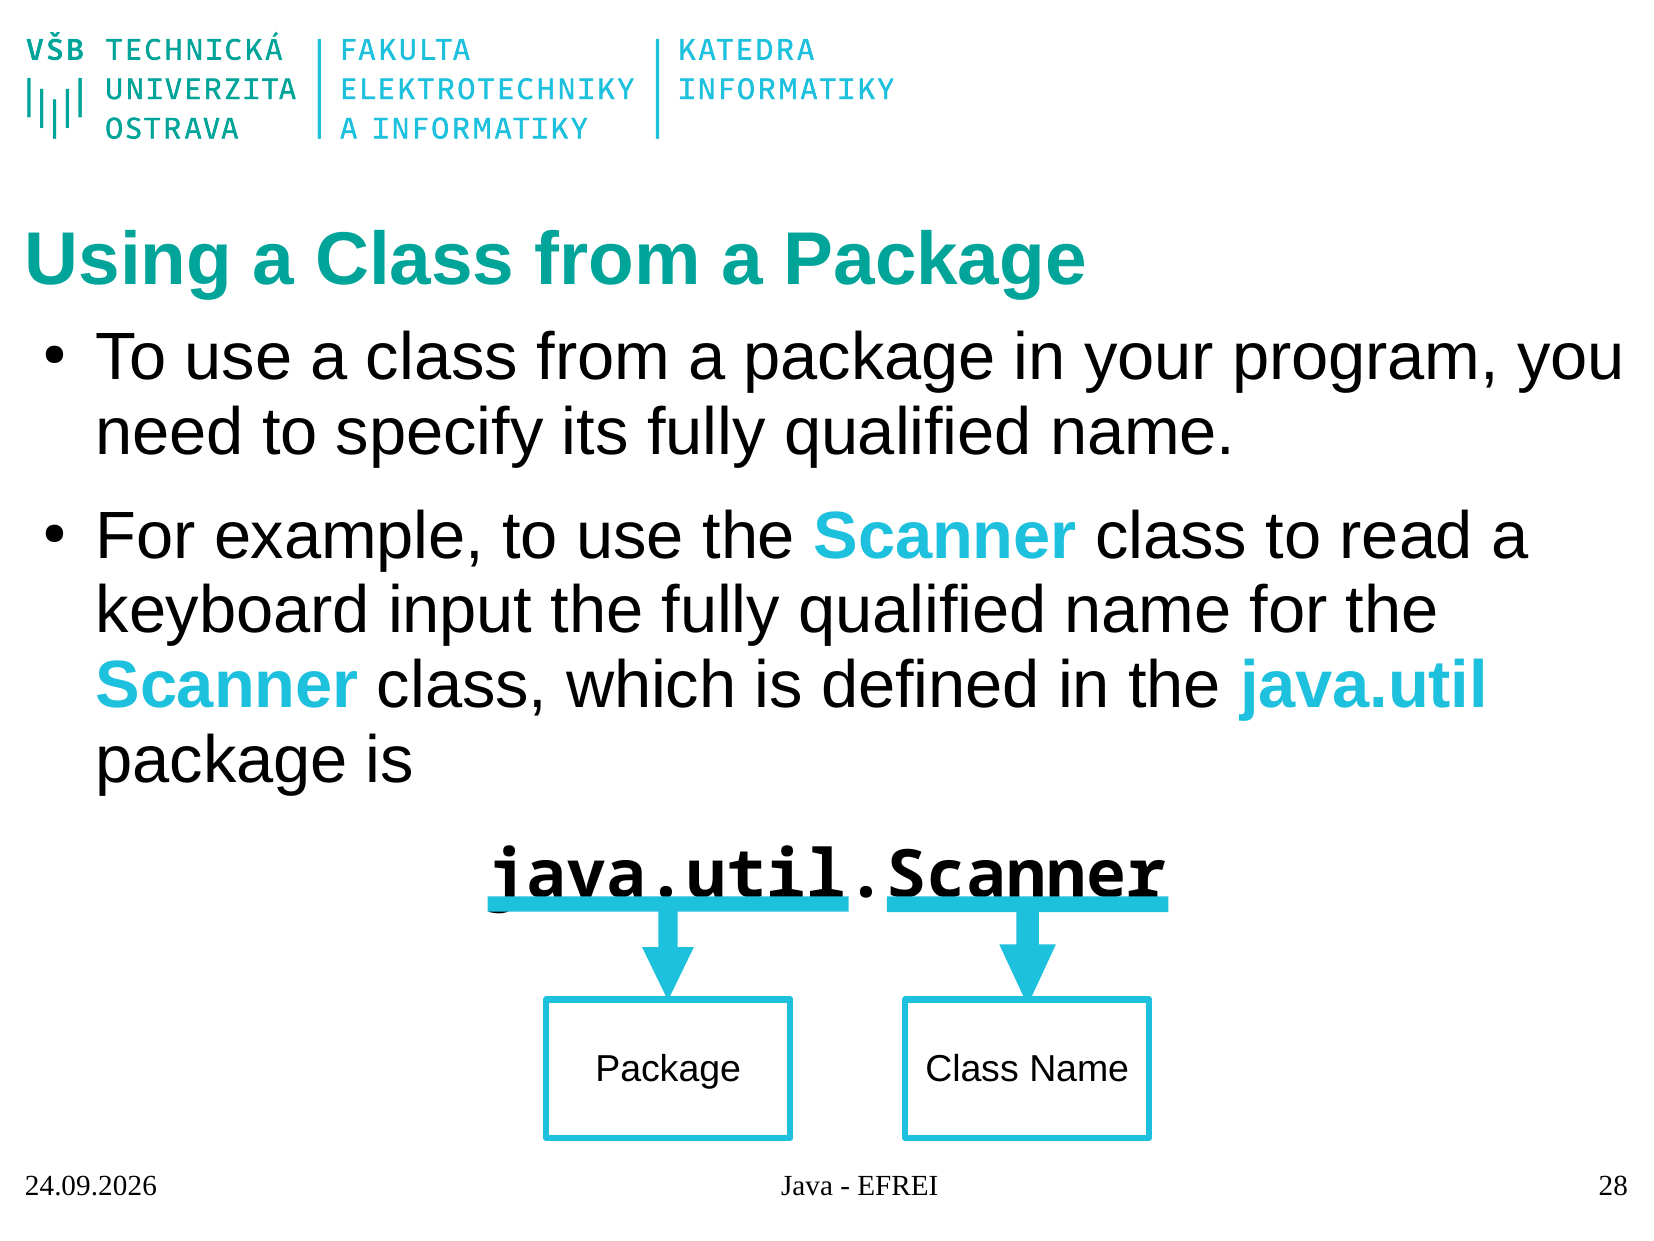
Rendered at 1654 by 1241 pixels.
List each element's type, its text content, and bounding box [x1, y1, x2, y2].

text_box Package [546, 999, 791, 1138]
text_box [487, 896, 849, 999]
list To use a class from a package in your program, you need to specify its fully qualified name. For example, to use the Scanner class to read a keyboard input the fully qualified name for the Scanner class, which is defined in the java.util package is java.util.Scanner [24, 318, 1629, 1146]
text_box [886, 896, 1169, 999]
title Using a Class from a Package [24, 169, 1629, 300]
picture [26, 31, 894, 139]
text_box Class Name [905, 999, 1150, 1138]
